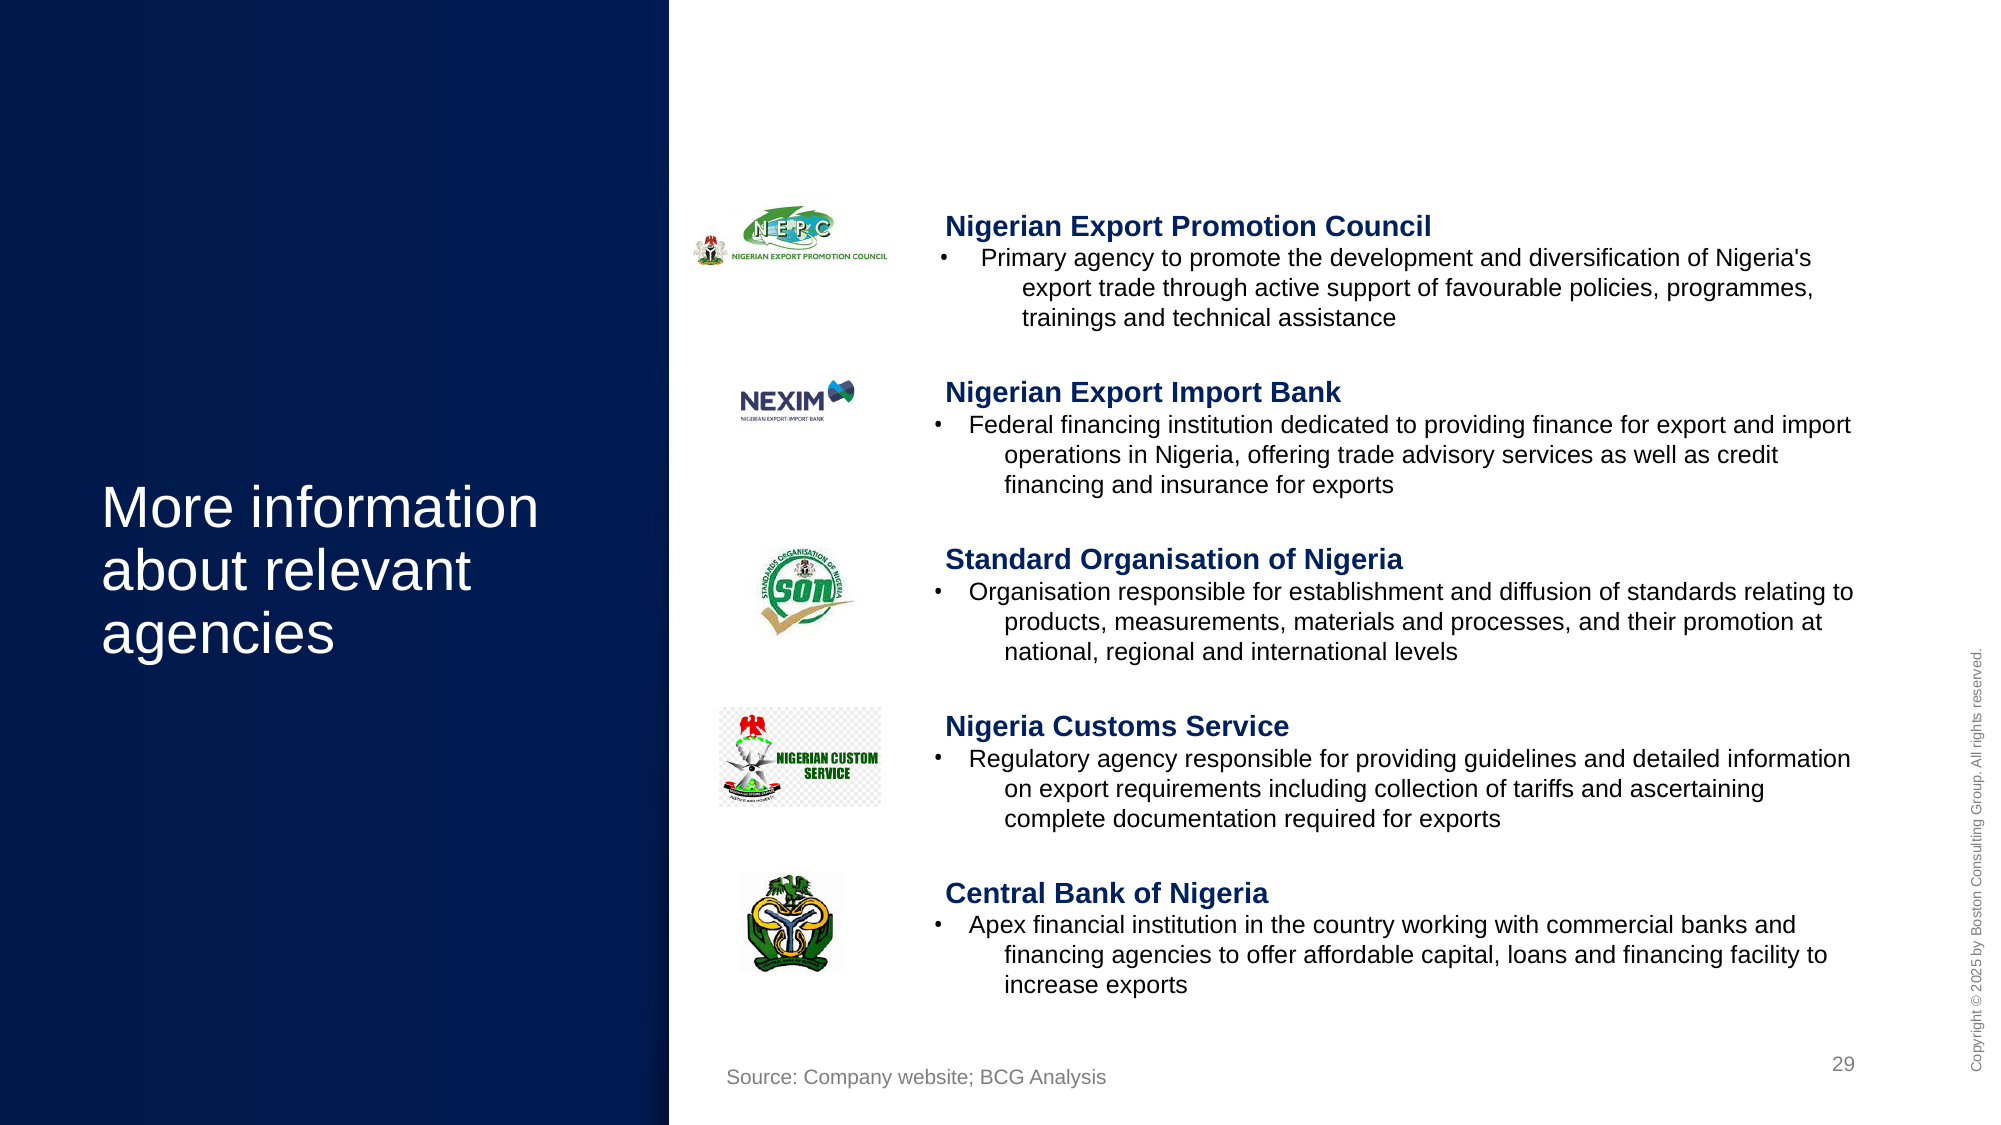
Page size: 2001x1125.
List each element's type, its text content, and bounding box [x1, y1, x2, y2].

picture [693, 206, 887, 265]
text_box Central Bank of Nigeria Apex financial institution in the country working with commercial banks and financing agencies to offer affordable capital, loans and financing facility to increase exports [898, 873, 1876, 1001]
text_box Source: Company website; BCG Analysis [726, 1067, 1850, 1089]
text_box Nigeria Customs Service Regulatory agency responsible for providing guidelines and detailed information on export requirements including collection of tariffs and ascertaining complete documentation required for exports [898, 707, 1876, 834]
picture [740, 873, 842, 973]
picture [719, 707, 881, 807]
picture [739, 540, 862, 640]
text_box Nigerian Export Import Bank Federal financing institution dedicated to providing finance for export and import operations in Nigeria, offering trade advisory services as well as credit financing and insurance for exports [898, 373, 1876, 500]
text_box Standard Organisation of Nigeria Organisation responsible for establishment and diffusion of standards relating to products, measurements, materials and processes, and their promotion at national, regional and international levels [898, 540, 1876, 667]
text_box Nigerian Export Promotion Council Primary agency to promote the development and diversification of Nigeria's export trade through active support of favourable policies, programmes, trainings and technical assistance [898, 206, 1876, 334]
title More information about relevant agencies [101, 448, 645, 694]
picture [703, 373, 877, 432]
